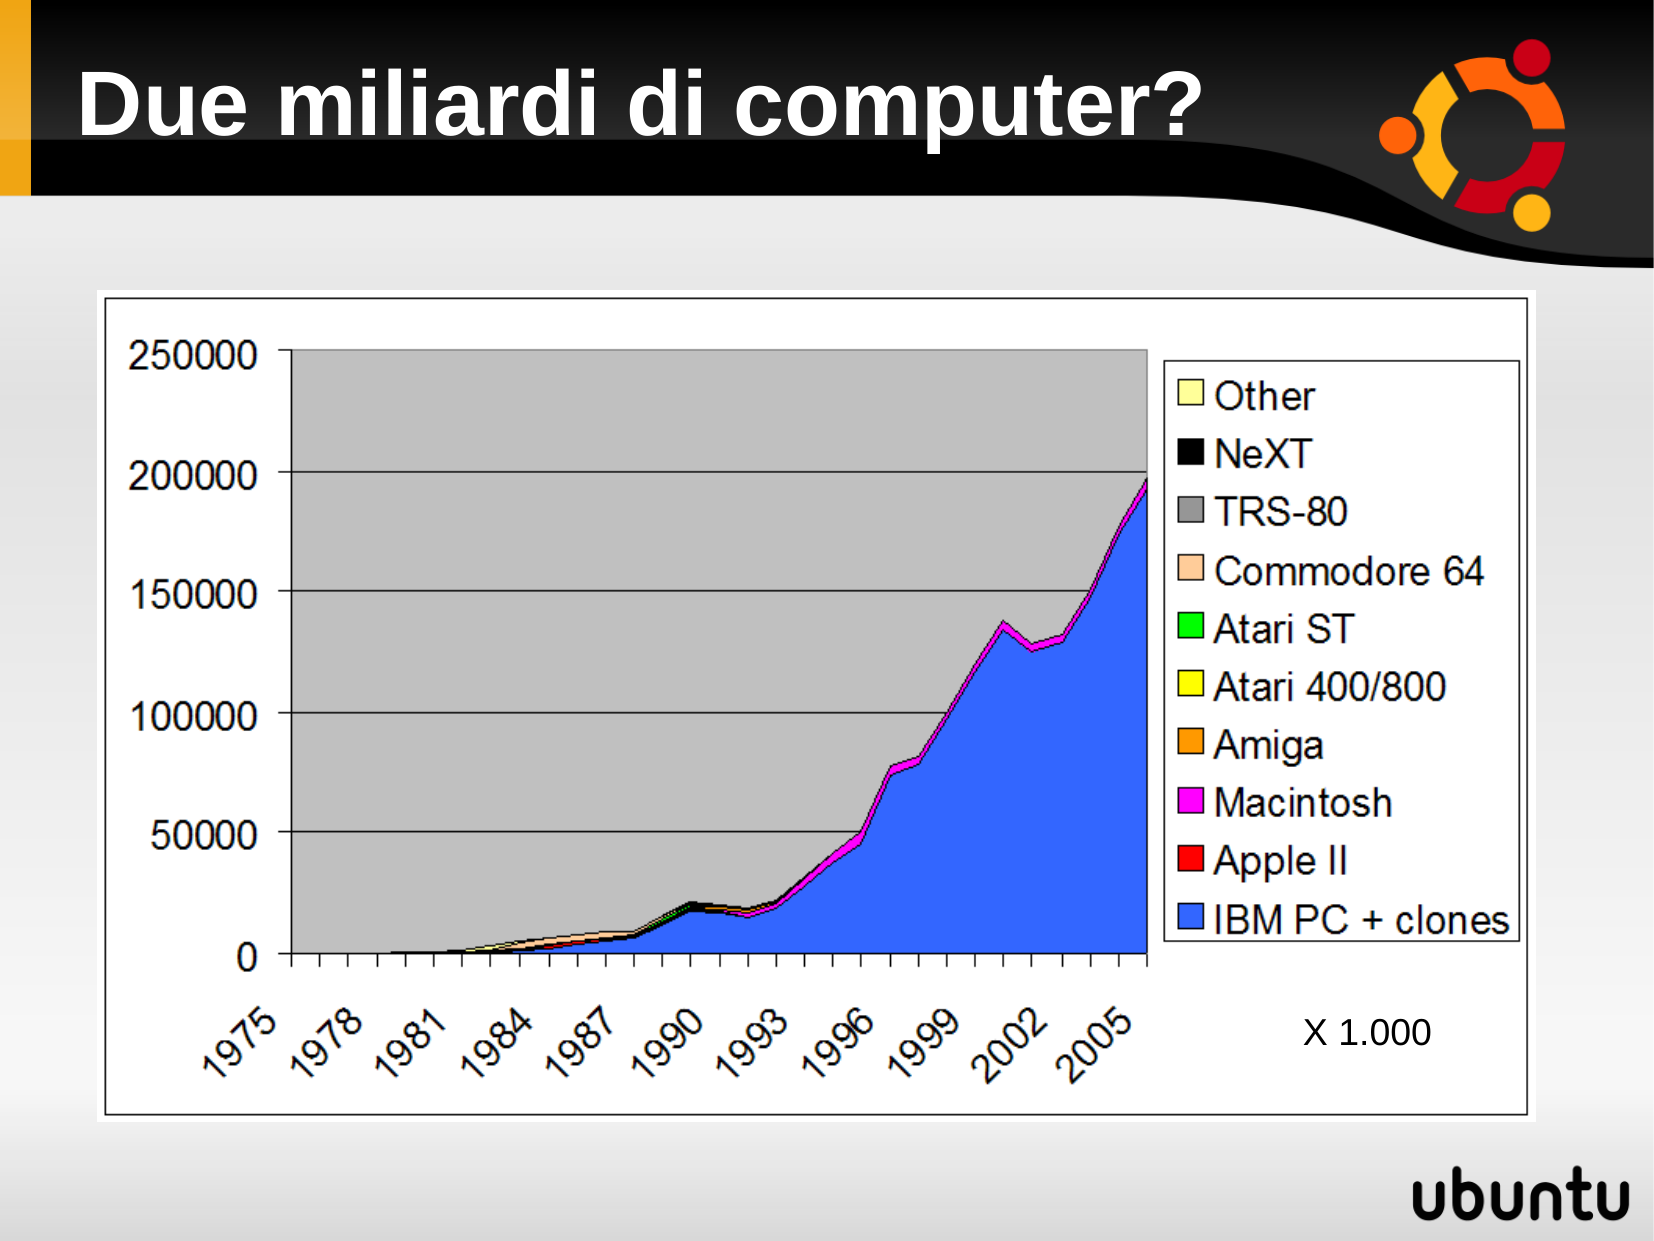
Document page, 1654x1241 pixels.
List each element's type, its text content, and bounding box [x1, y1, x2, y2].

title Due miliardi di computer? [76, 7, 1565, 200]
text_box X 1.000 [1288, 1003, 1447, 1061]
picture [0, 0, 1654, 1241]
